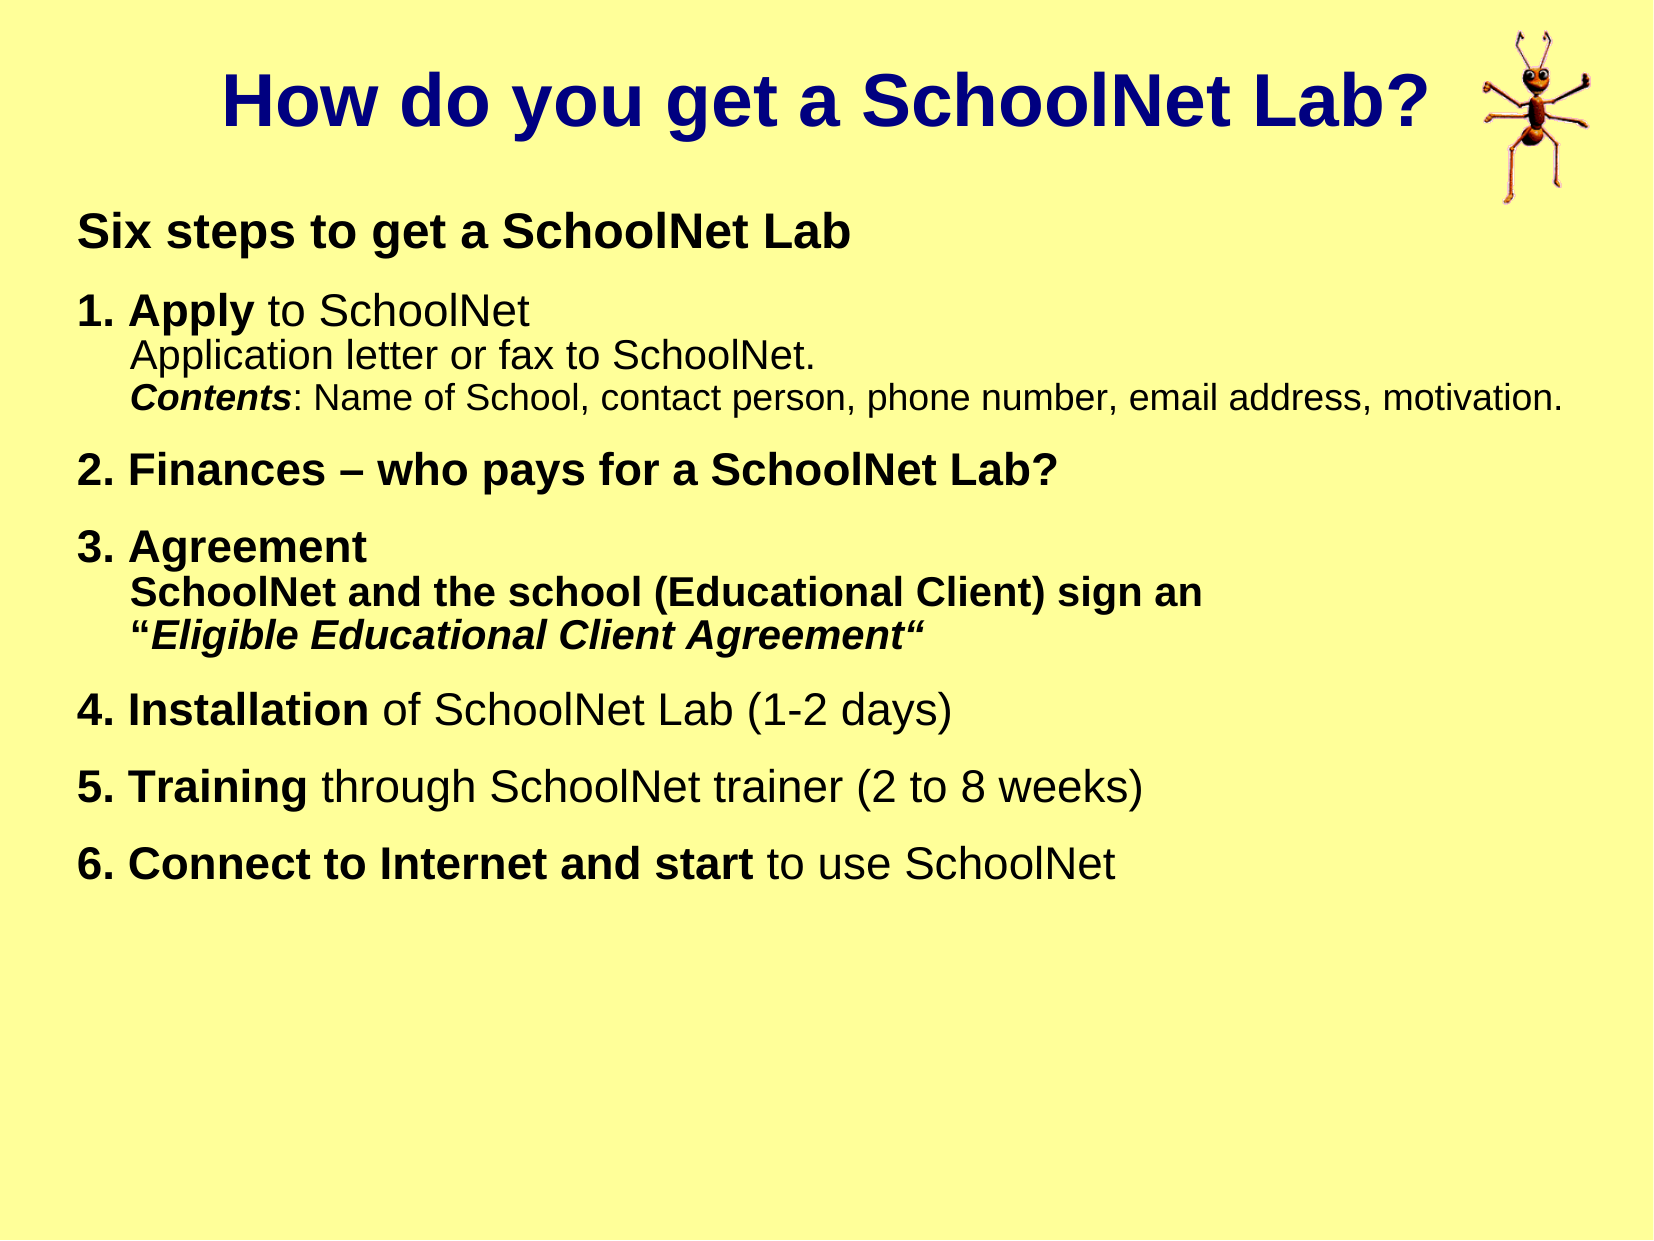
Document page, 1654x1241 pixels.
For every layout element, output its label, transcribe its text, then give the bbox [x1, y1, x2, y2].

list Six steps to get a SchoolNet Lab 1. Apply to SchoolNet Application letter or fax to SchoolNet. Contents: Name of School, contact person, phone number, email address, motivation. 2. Finances – who pays for a SchoolNet Lab? 3. Agreement SchoolNet and the school (Educational Client) sign an “Eligible Educational Client Agreement“ 4. Installation of SchoolNet Lab (1-2 days) 5. Training through SchoolNet trainer (2 to 8 weeks) 6. Connect to Internet and start to use SchoolNet [59, 206, 1595, 957]
picture [1476, 29, 1595, 207]
title How do you get a SchoolNet Lab? [59, 61, 1476, 146]
